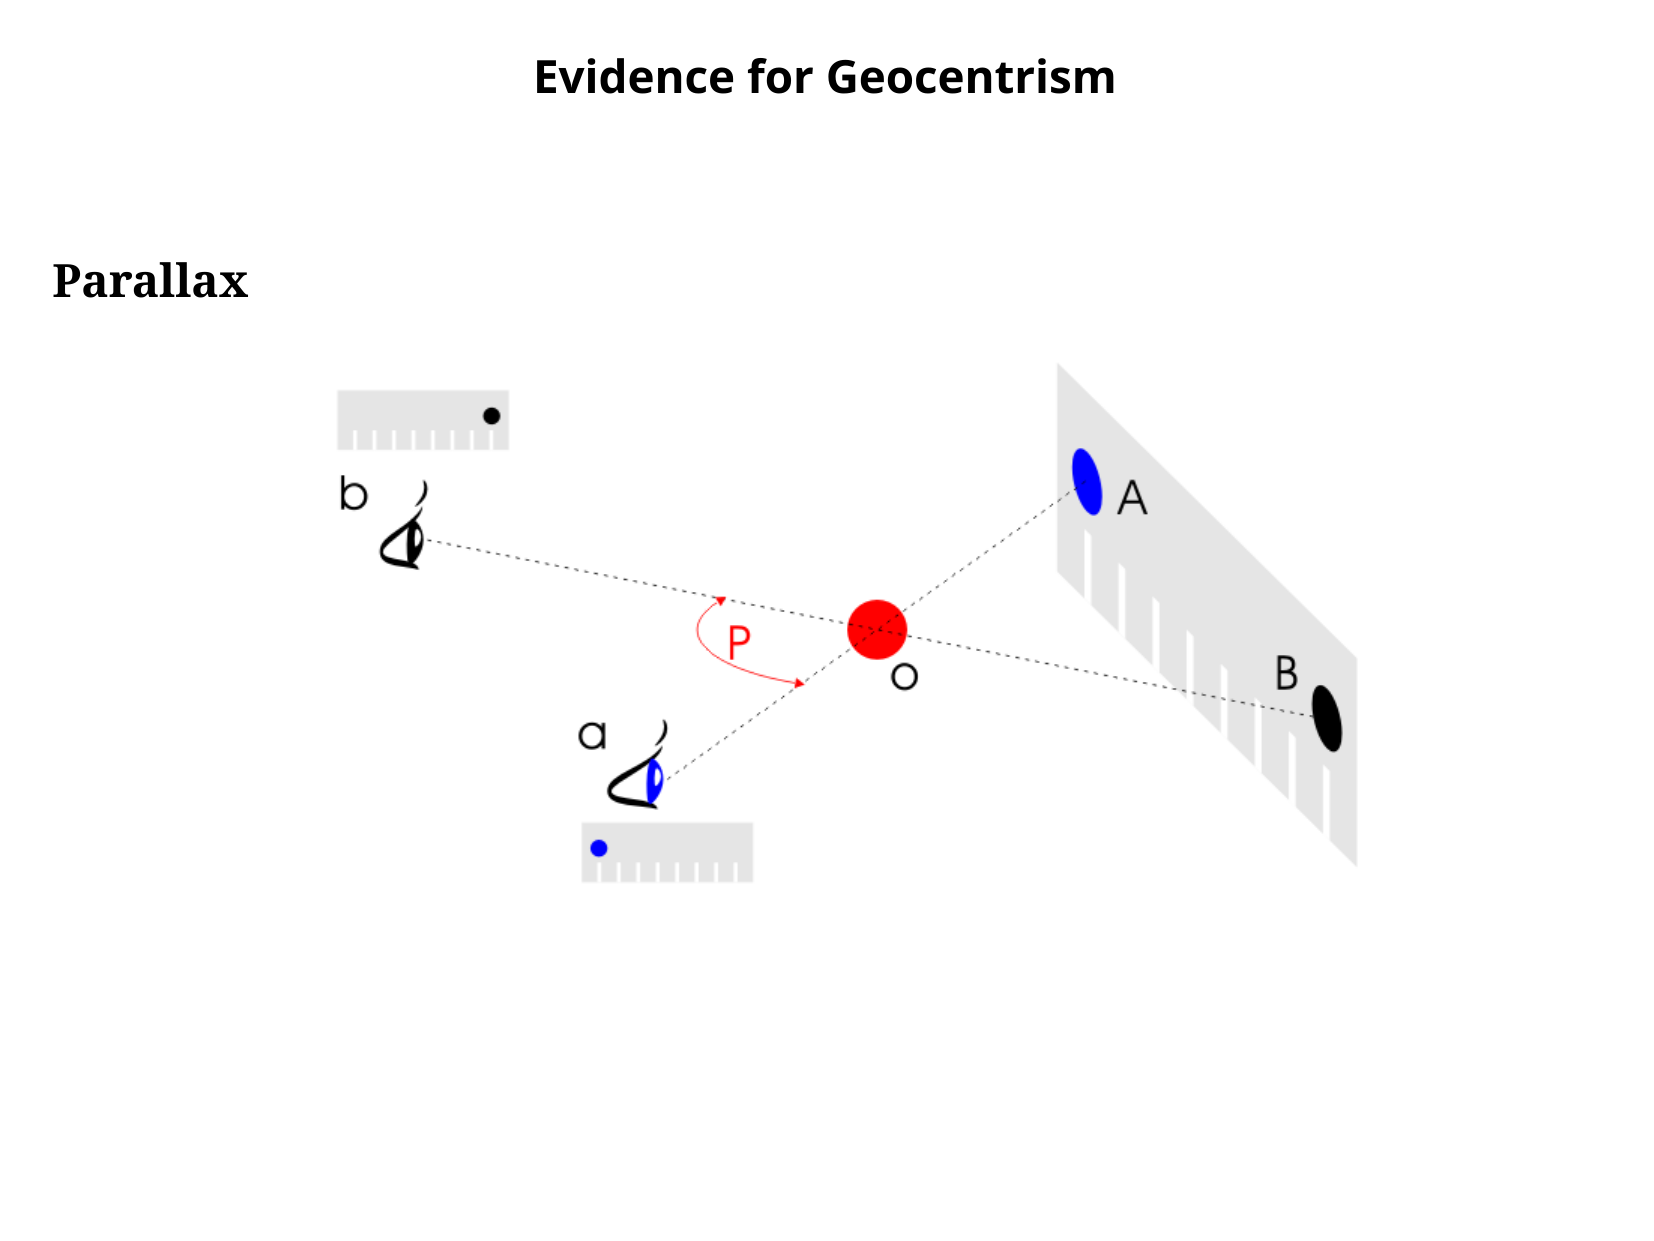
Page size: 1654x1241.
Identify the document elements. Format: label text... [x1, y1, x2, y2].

text_box Evidence for Geocentrism [187, 37, 1463, 117]
picture [307, 330, 1388, 901]
text_box Parallax [37, 240, 1313, 316]
